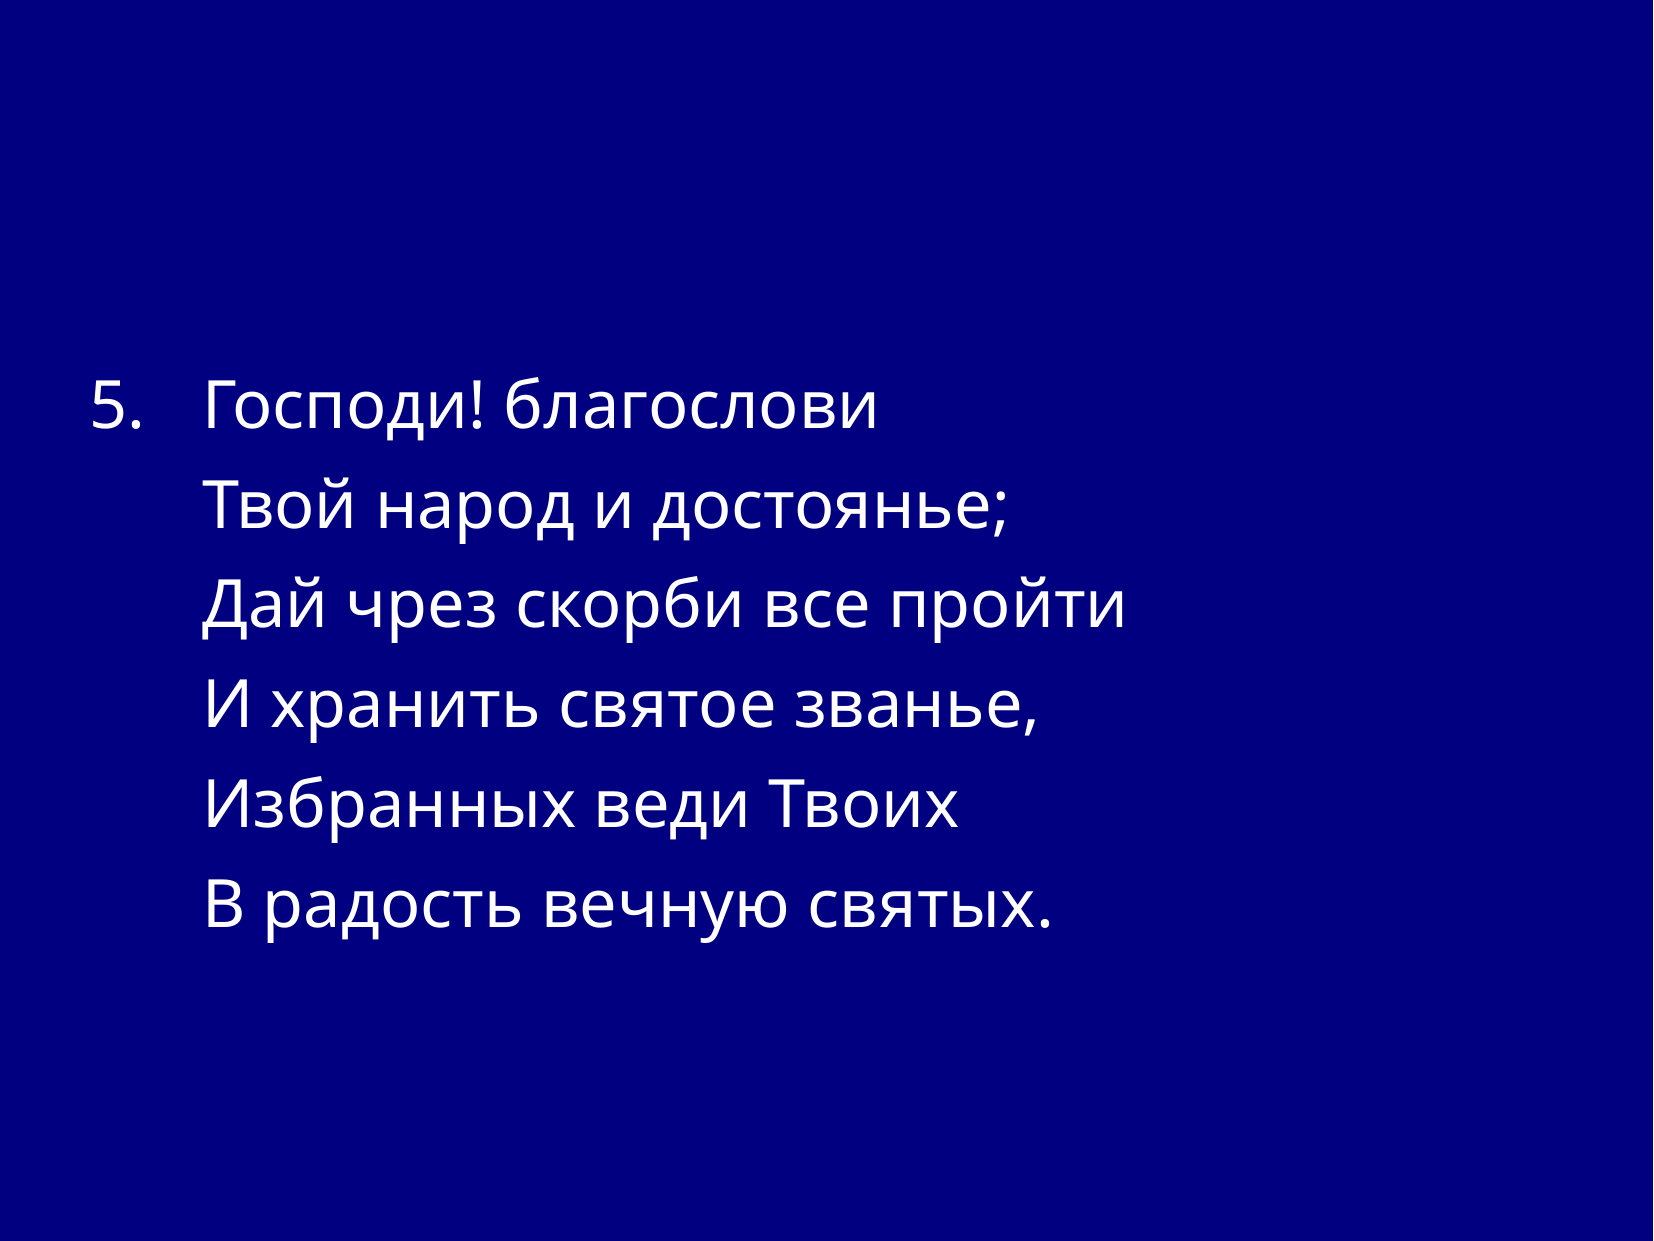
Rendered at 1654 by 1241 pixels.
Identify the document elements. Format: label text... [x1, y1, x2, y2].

text_box 5. Господи! благослови Твой народ и достоянье; Дай чрез скорби все пройти И хранить святое званье, Избранных веди Твоих В радость вечную святых. [75, 150, 1576, 1163]
